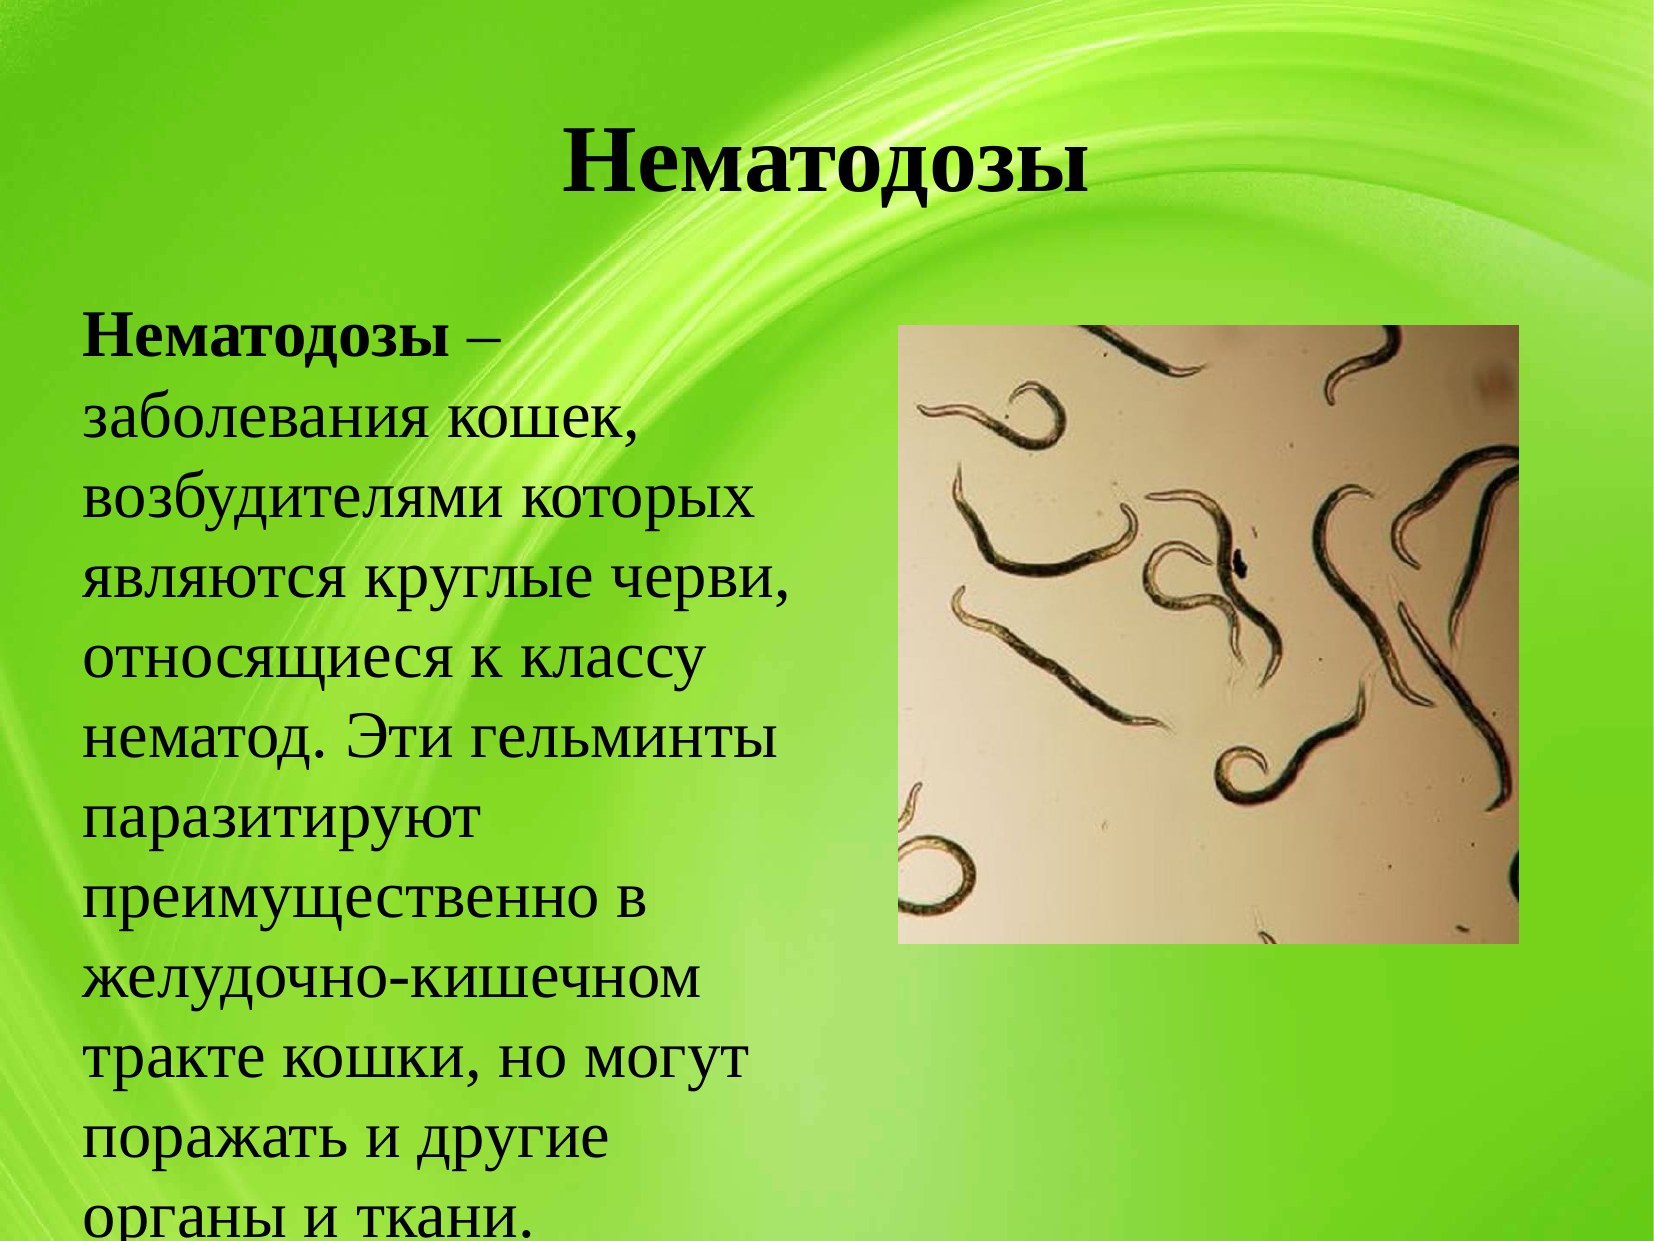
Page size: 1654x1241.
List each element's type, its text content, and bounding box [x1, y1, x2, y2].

picture [898, 325, 1519, 944]
list Нематодозы – заболевания кошек, возбудителями которых являются круглые черви, относящиеся к классу нематод. Эти гельминты паразитируют преимущественно в желудочно-кишечном тракте кошки, но могут поражать и другие органы и ткани. [82, 290, 809, 1241]
title Нематодозы [82, 49, 1571, 257]
